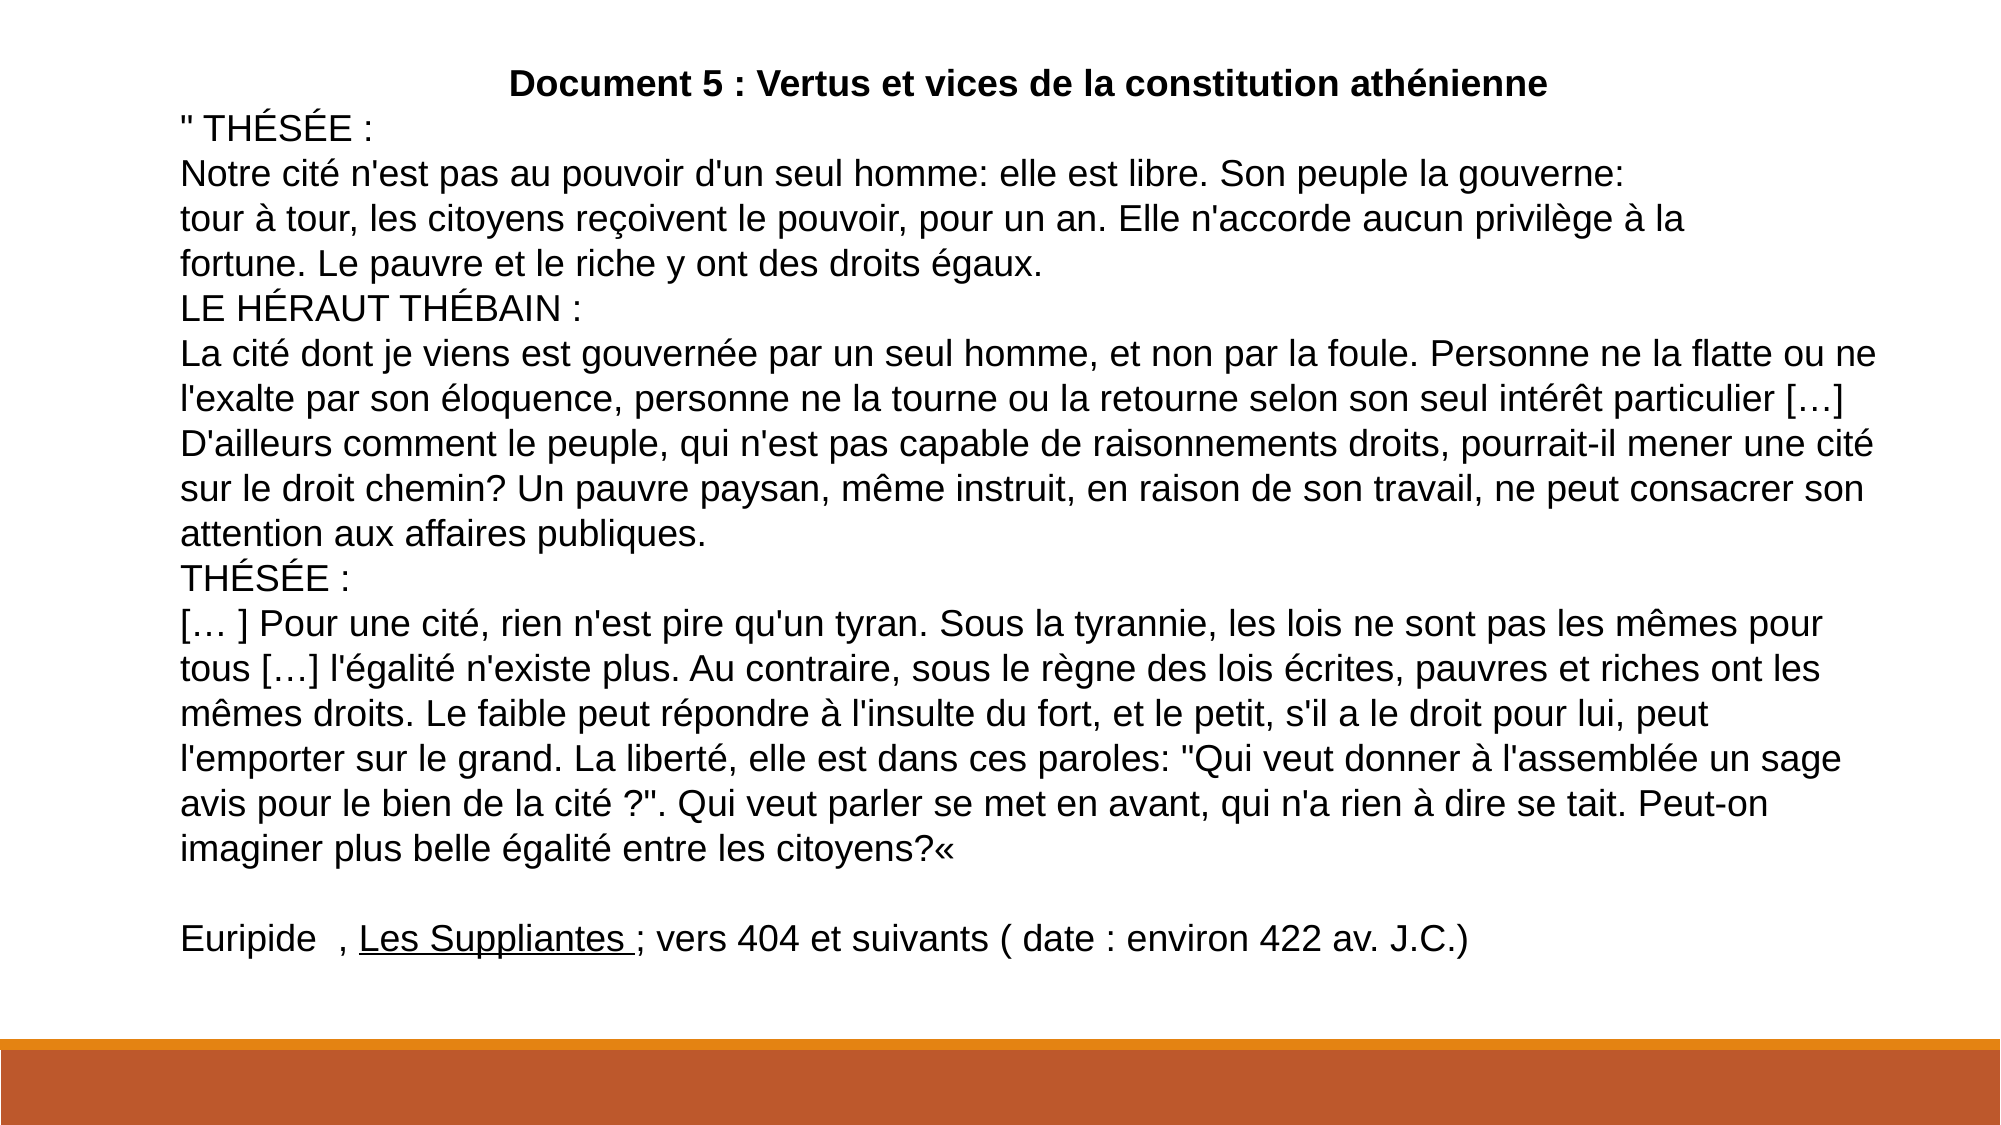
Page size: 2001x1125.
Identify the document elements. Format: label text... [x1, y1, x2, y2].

text_box Document 5 : Vertus et vices de la constitution athénienne " THÉSÉE : Notre cité n'est pas au pouvoir d'un seul homme: elle est libre. Son peuple la gouverne: tour à tour, les citoyens reçoivent le pouvoir, pour un an. Elle n'accorde aucun privilège à la fortune. Le pauvre et le riche y ont des droits égaux. LE HÉRAUT THÉBAIN : La cité dont je viens est gouvernée par un seul homme, et non par la foule. Personne ne la flatte ou ne l'exalte par son éloquence, personne ne la tourne ou la retourne selon son seul intérêt particulier […] D'ailleurs comment le peuple, qui n'est pas capable de raisonnements droits, pourrait-il mener une cité sur le droit chemin? Un pauvre paysan, même instruit, en raison de son travail, ne peut consacrer son attention aux affaires publiques. THÉSÉE : [… ] Pour une cité, rien n'est pire qu'un tyran. Sous la tyrannie, les lois ne sont pas les mêmes pour tous […] l'égalité n'existe plus. Au contraire, sous le règne des lois écrites, pauvres et riches ont les mêmes droits. Le faible peut répondre à l'insulte du fort, et le petit, s'il a le droit pour lui, peut l'emporter sur le grand. La liberté, elle est dans ces paroles: "Qui veut donner à l'assemblée un sage avis pour le bien de la cité ?". Qui veut parler se met en avant, qui n'a rien à dire se tait. Peut-on imaginer plus belle égalité entre les citoyens?« Euripide , Les Suppliantes ; vers 404 et suivants ( date : environ 422 av. J.C.) [165, 51, 1893, 966]
